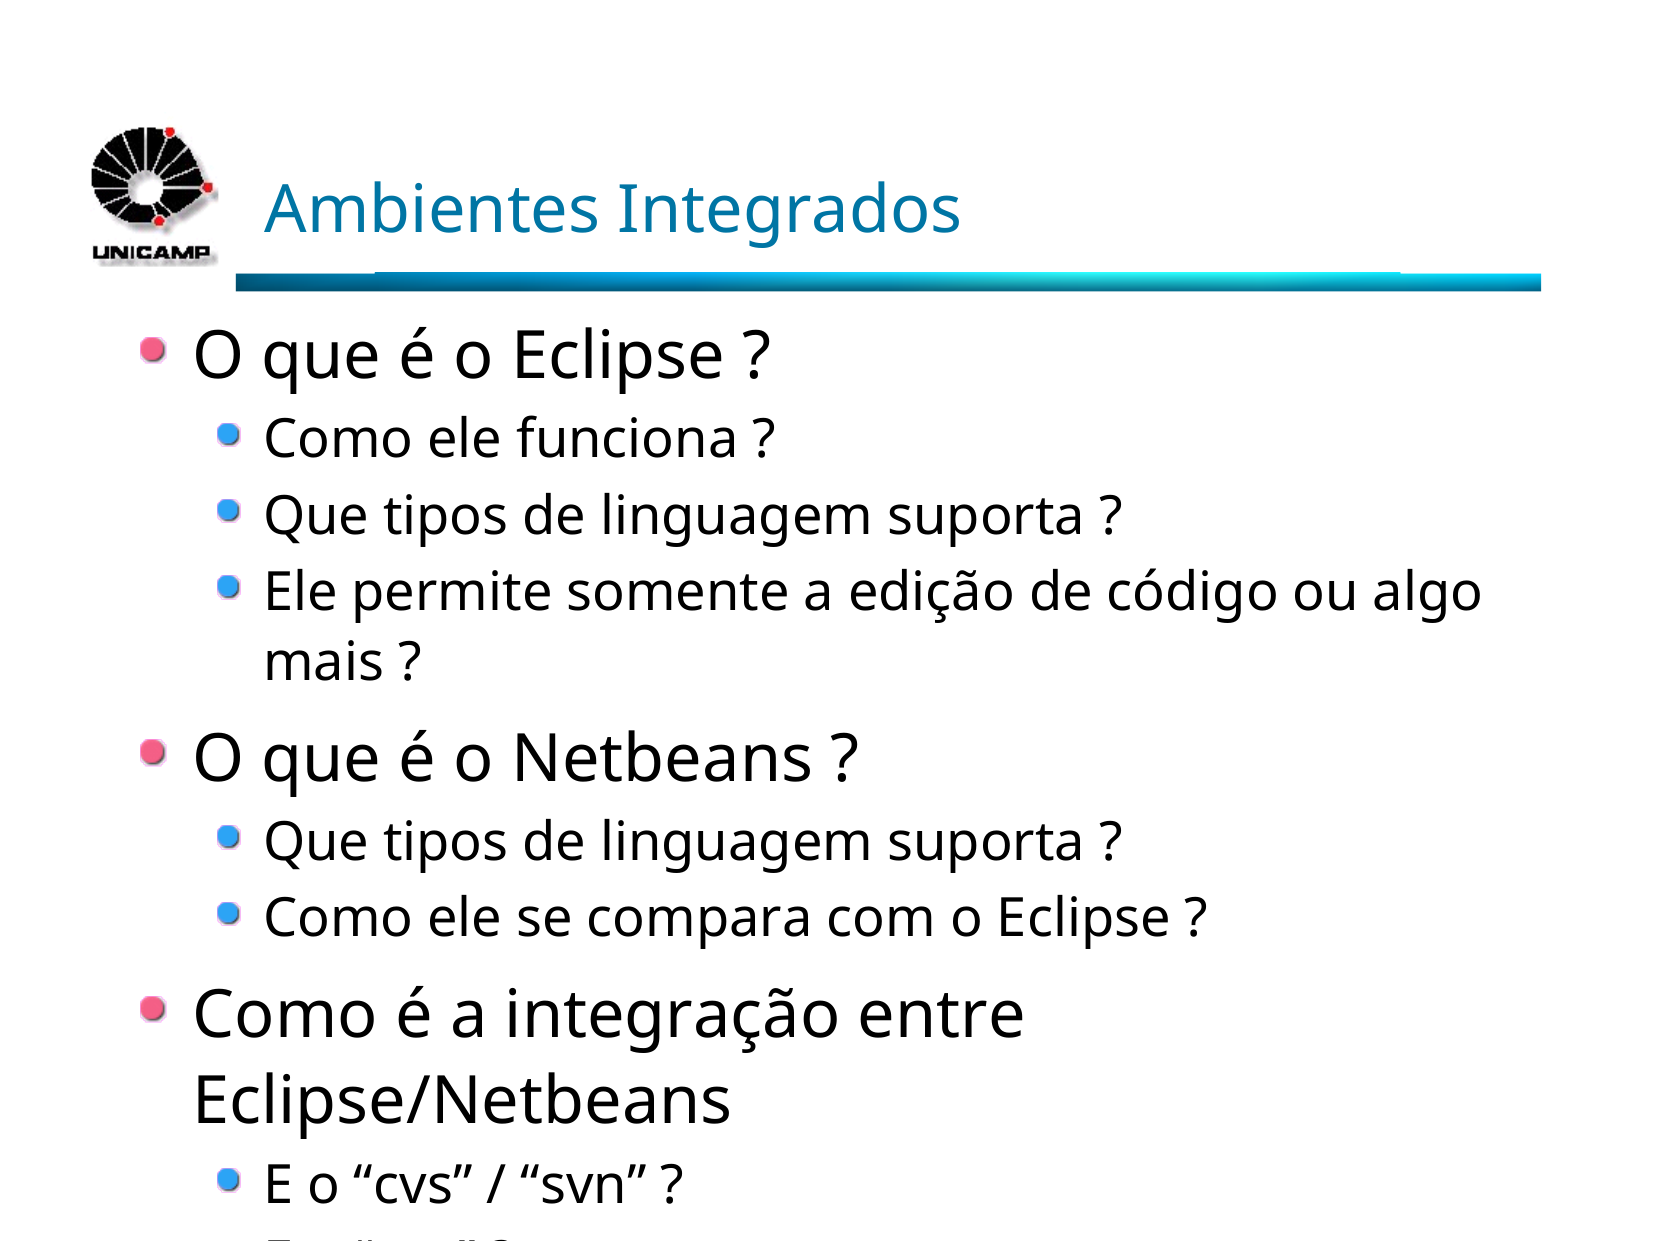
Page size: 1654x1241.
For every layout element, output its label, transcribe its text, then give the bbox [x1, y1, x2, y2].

list O que é o Eclipse ? Como ele funciona ? Que tipos de linguagem suporta ? Ele permite somente a edição de código ou algo mais ? O que é o Netbeans ? Que tipos de linguagem suporta ? Como ele se compara com o Eclipse ? Como é a integração entre Eclipse/Netbeans E o “cvs” / “svn” ? E o “ant” ? [121, 309, 1534, 1167]
picture [125, 272, 1654, 295]
title Ambientes Integrados [264, 57, 1534, 250]
picture [216, 1167, 242, 1194]
